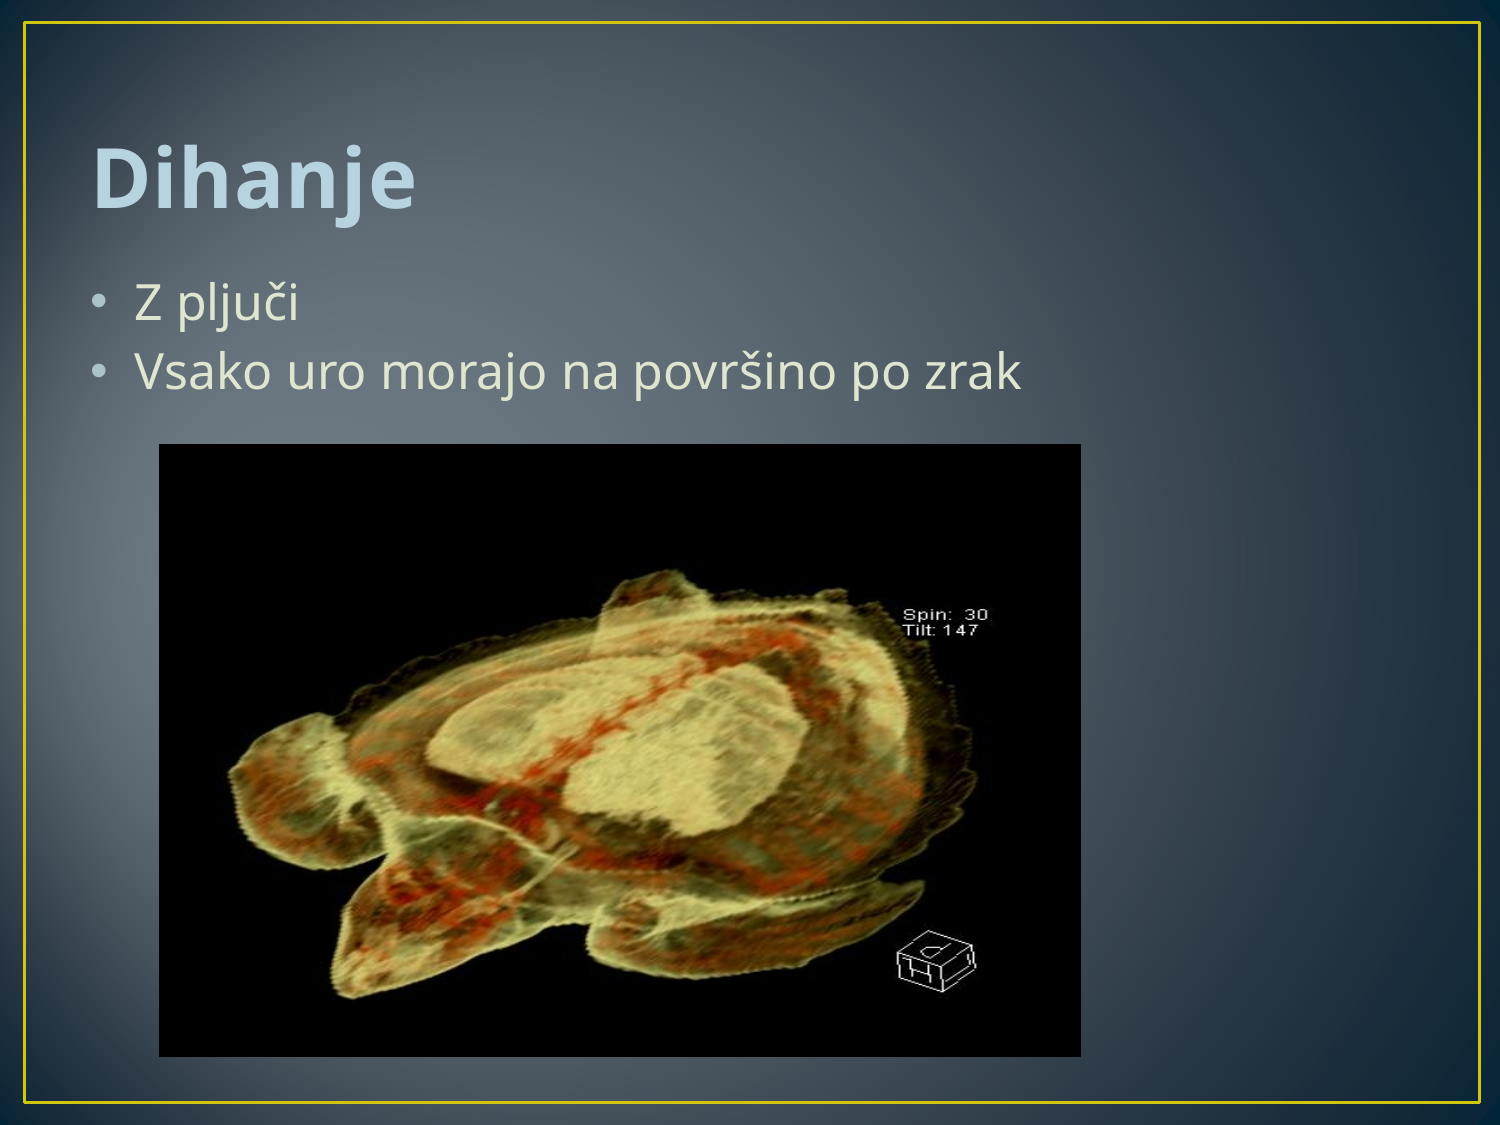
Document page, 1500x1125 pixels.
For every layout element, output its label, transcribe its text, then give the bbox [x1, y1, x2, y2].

list Z pljuči Vsako uro morajo na površino po zrak [75, 262, 1425, 1005]
picture [0, 0, 1500, 1125]
title Dihanje [75, 45, 1425, 233]
